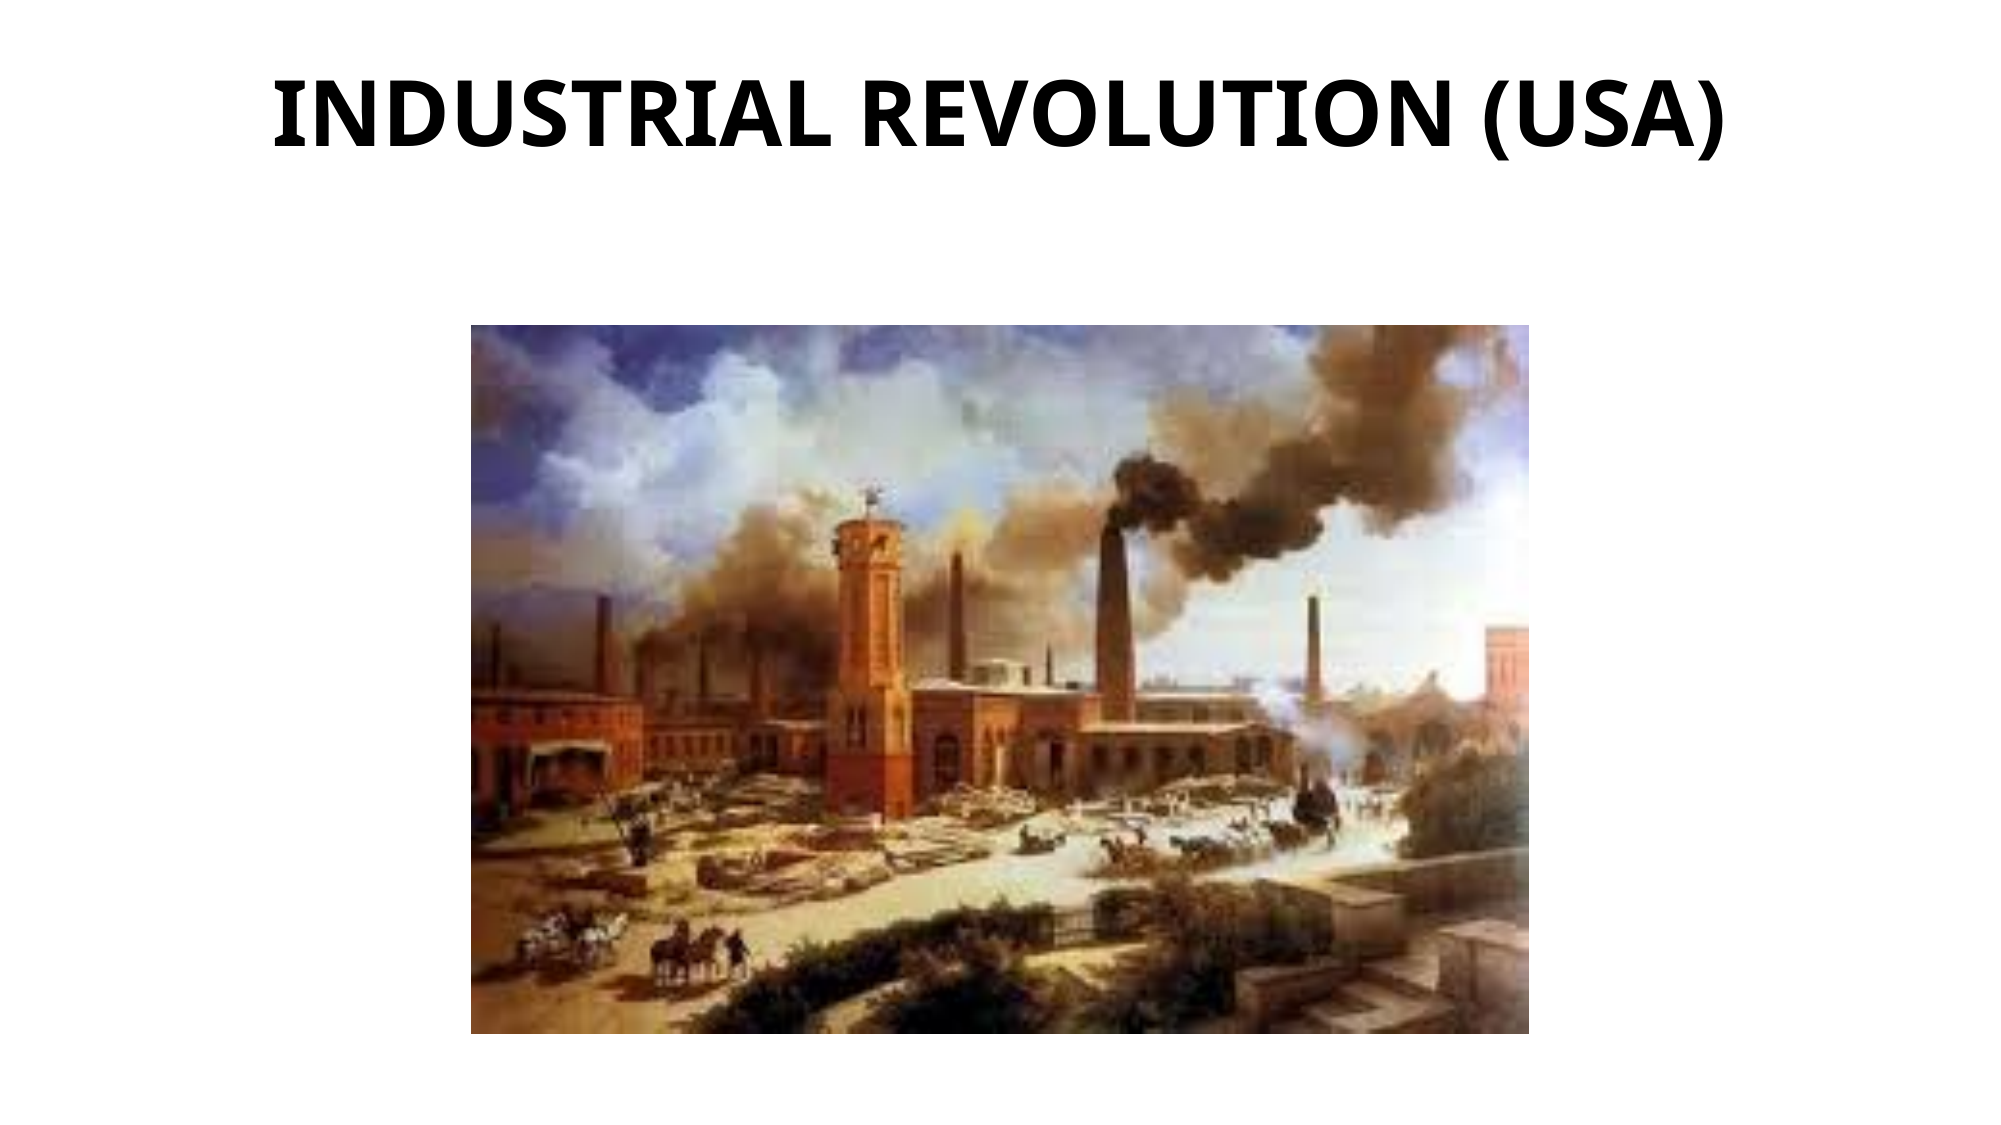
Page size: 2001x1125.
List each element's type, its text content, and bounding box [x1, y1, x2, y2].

picture [471, 325, 1529, 1034]
title INDUSTRIAL REVOLUTION (USA) [137, 59, 1863, 278]
